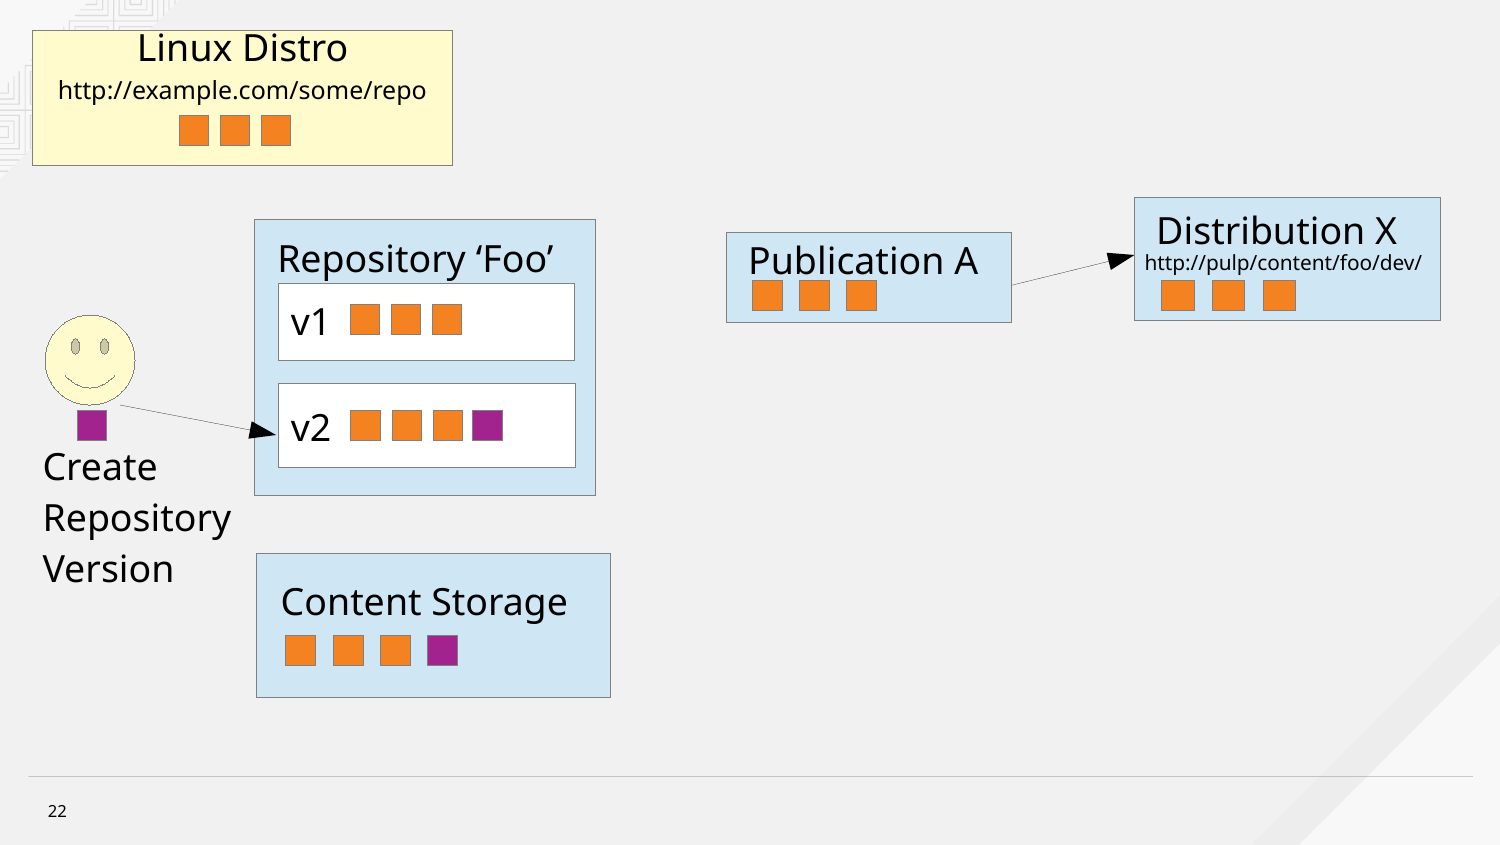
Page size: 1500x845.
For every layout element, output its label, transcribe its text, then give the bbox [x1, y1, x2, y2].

text_box [77, 410, 107, 441]
text_box [261, 115, 291, 146]
text_box Publication A [733, 226, 1007, 286]
text_box Distribution X [1141, 197, 1450, 240]
text_box Repository ‘Foo’ [262, 225, 601, 284]
text_box Content Storage [265, 568, 604, 627]
text_box [220, 115, 250, 146]
text_box [45, 315, 136, 406]
text_box http://pulp/content/foo/dev/ [1129, 240, 1454, 285]
text_box [1134, 197, 1141, 240]
text_box v2 [276, 394, 352, 453]
text_box [1134, 285, 1441, 321]
text_box [726, 232, 1012, 323]
picture [0, 0, 1500, 845]
text_box Create Repository Version [27, 432, 257, 579]
text_box [254, 219, 596, 496]
text_box v1 [276, 288, 352, 347]
text_box [179, 115, 209, 146]
text_box Linux Distro http://example.com/some/repo [32, 30, 453, 166]
text_box [256, 553, 611, 698]
